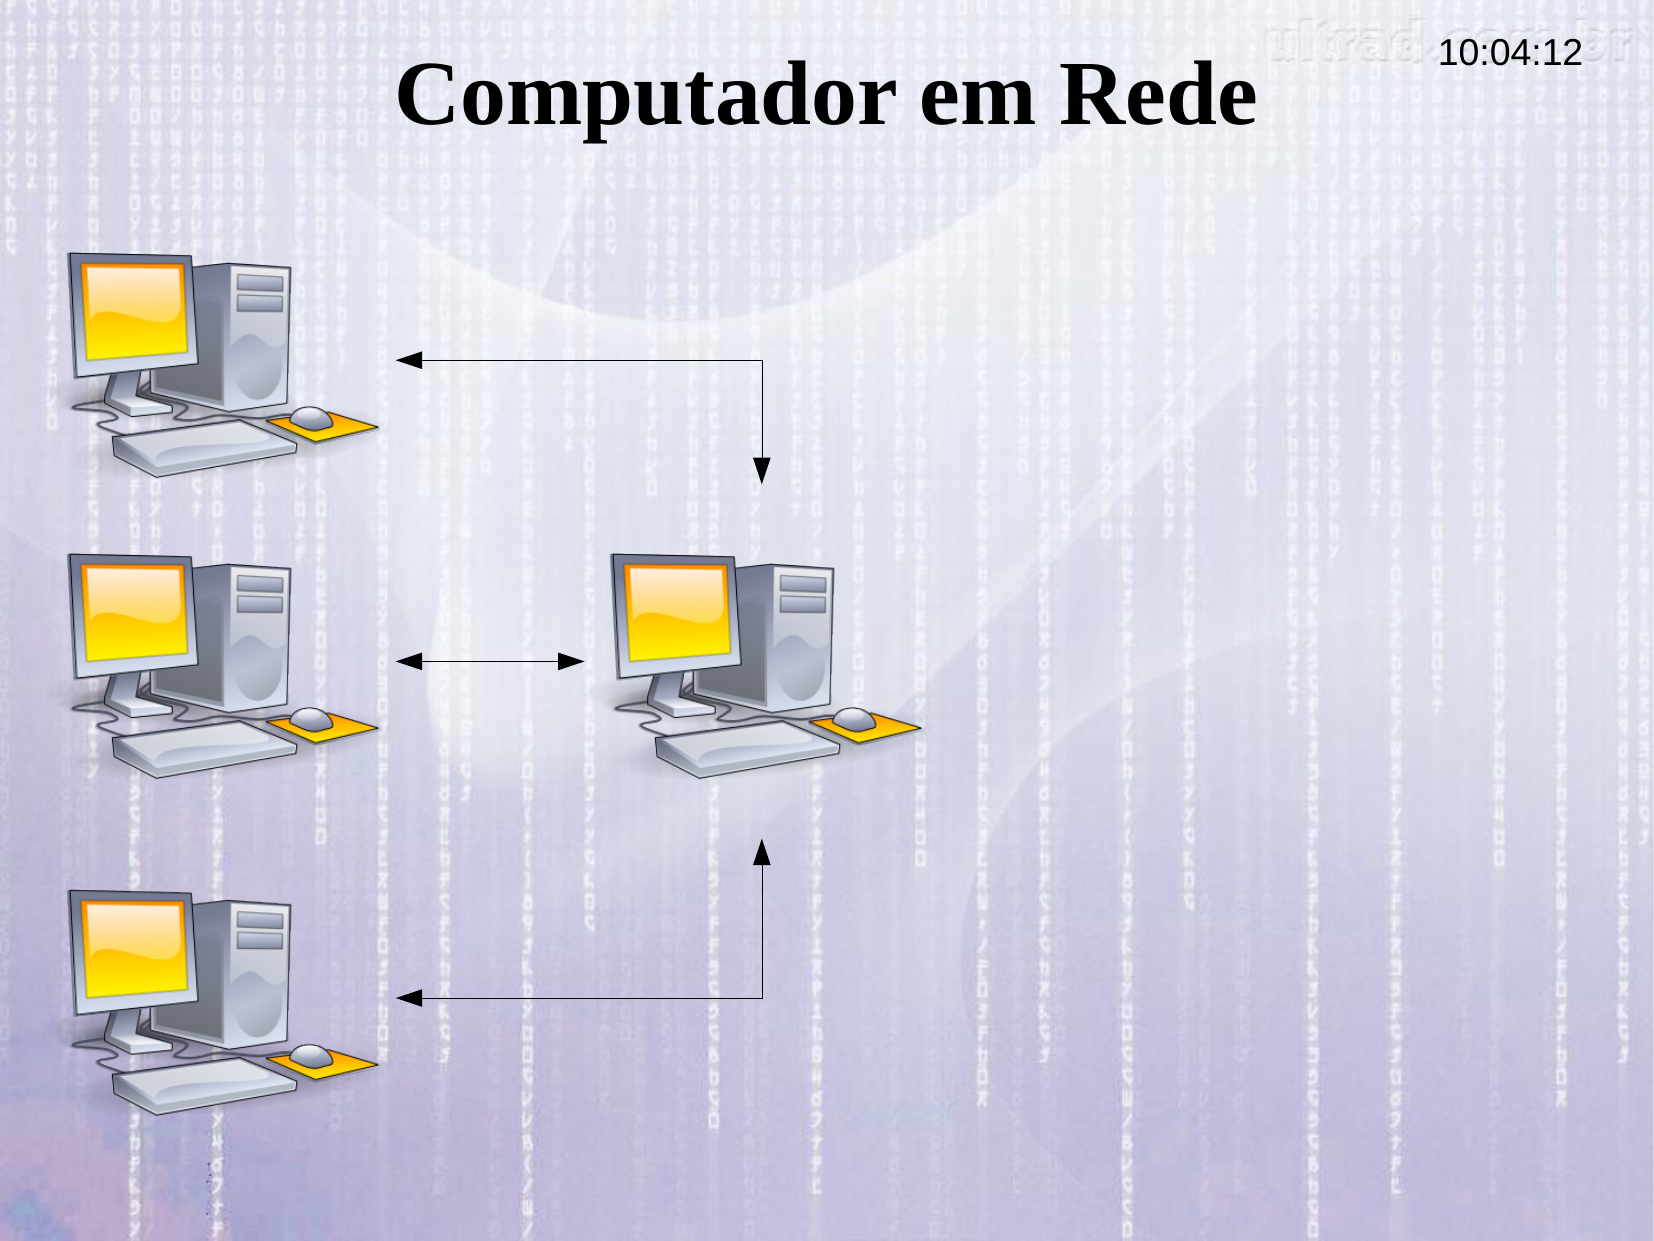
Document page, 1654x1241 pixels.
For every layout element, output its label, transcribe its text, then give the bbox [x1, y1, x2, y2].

text_box Computador em Rede [29, 35, 1625, 171]
text_box 09:49:07 [1423, 23, 1631, 94]
picture [0, 0, 1654, 1241]
